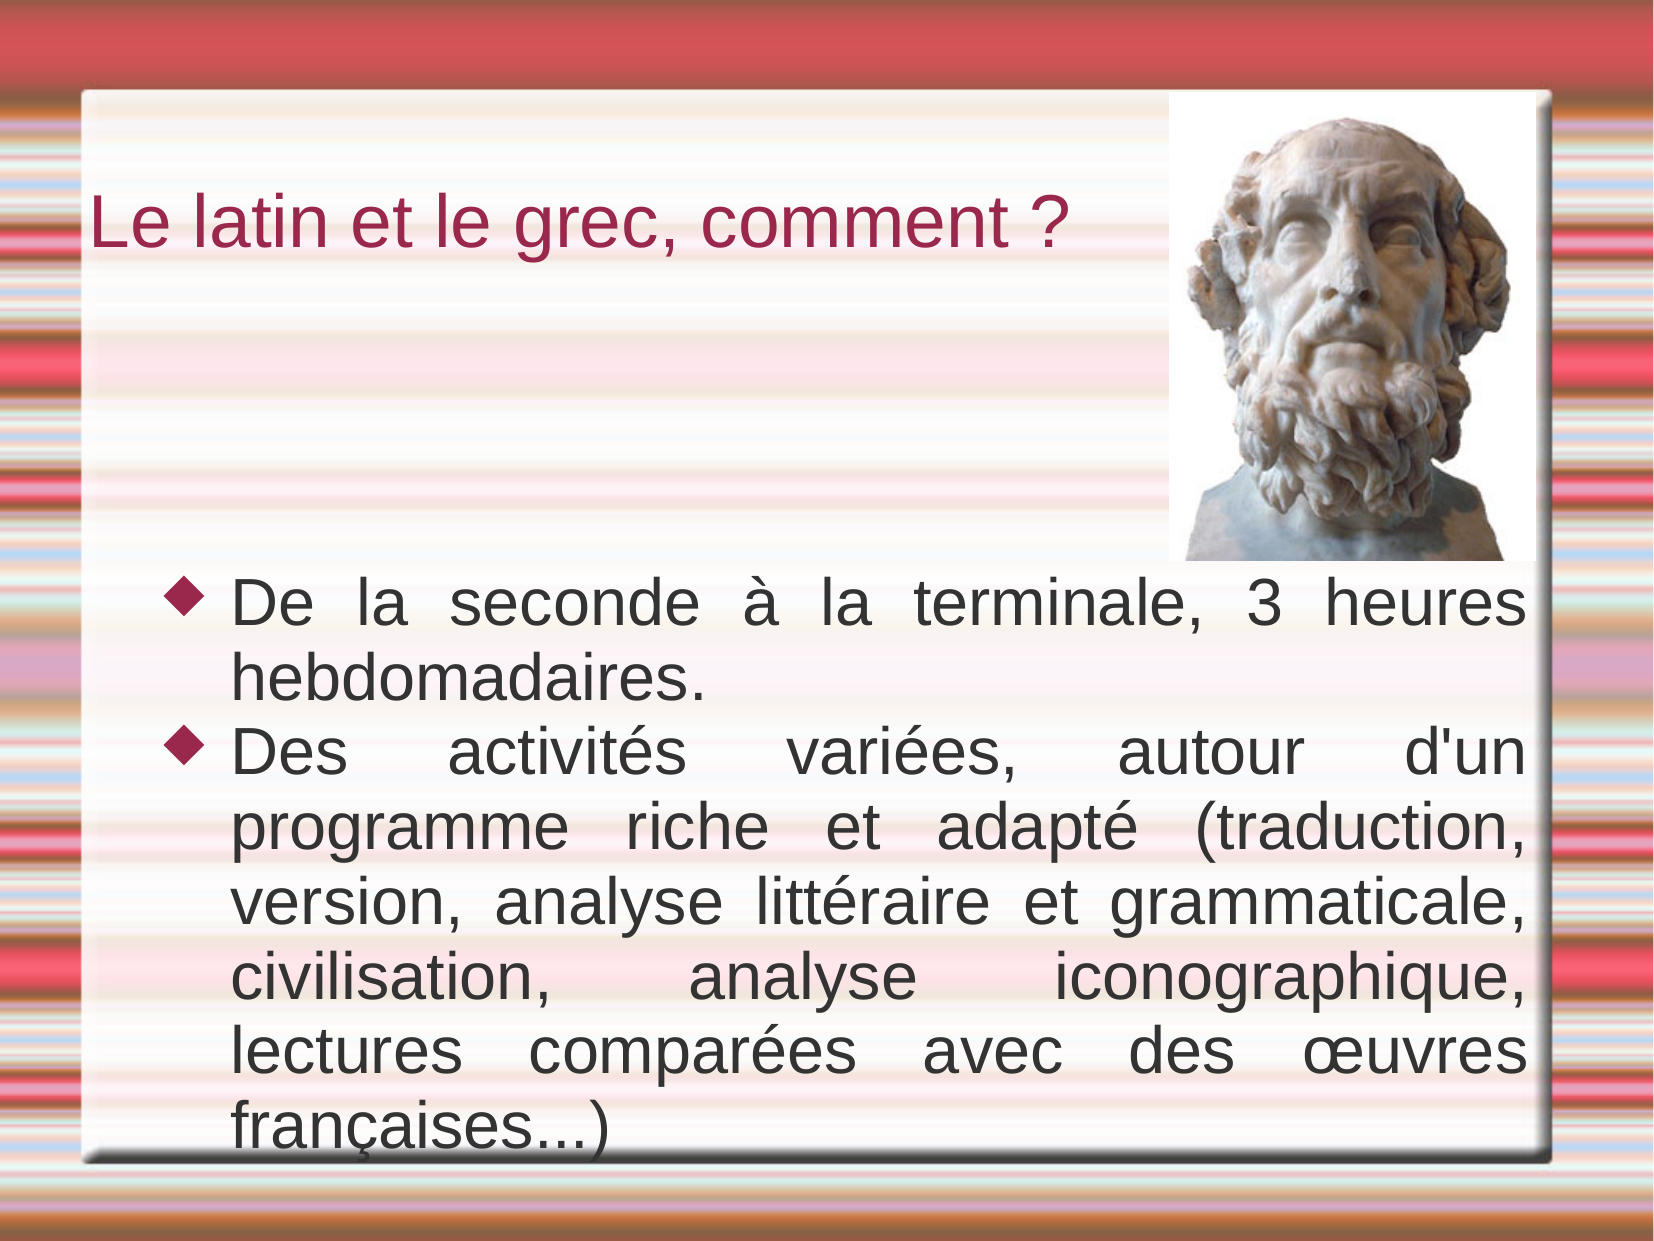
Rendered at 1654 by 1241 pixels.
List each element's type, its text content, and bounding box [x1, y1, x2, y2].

list De la seconde à la terminale, 3 heures hebdomadaires. Des activités variées, autour d'un programme riche et adapté (traduction, version, analyse littéraire et grammaticale, civilisation, analyse iconographique, lectures comparées avec des œuvres françaises...) [147, 340, 1529, 1123]
picture [0, 0, 1654, 1241]
title Le latin et le grec, comment ? [88, 117, 1169, 325]
